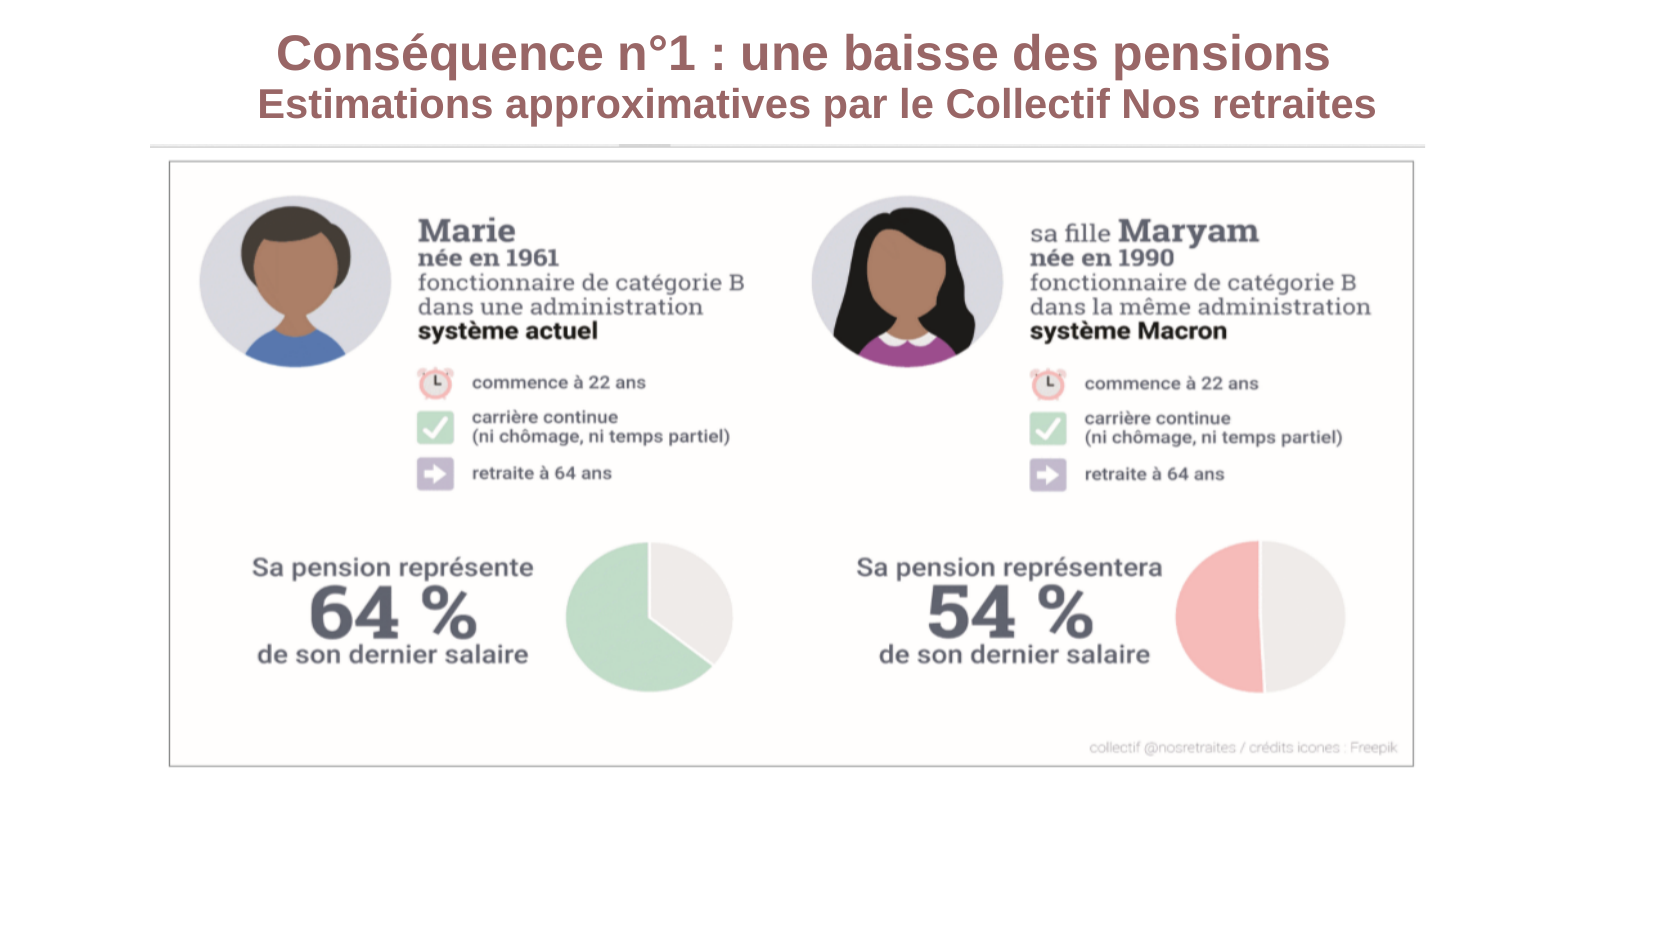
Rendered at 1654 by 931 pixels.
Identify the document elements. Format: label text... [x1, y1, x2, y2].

title Conséquence n°1 : une baisse des pensions Estimations approximatives par le Collectif Nos retraites [0, 25, 1636, 128]
picture [150, 144, 1426, 780]
